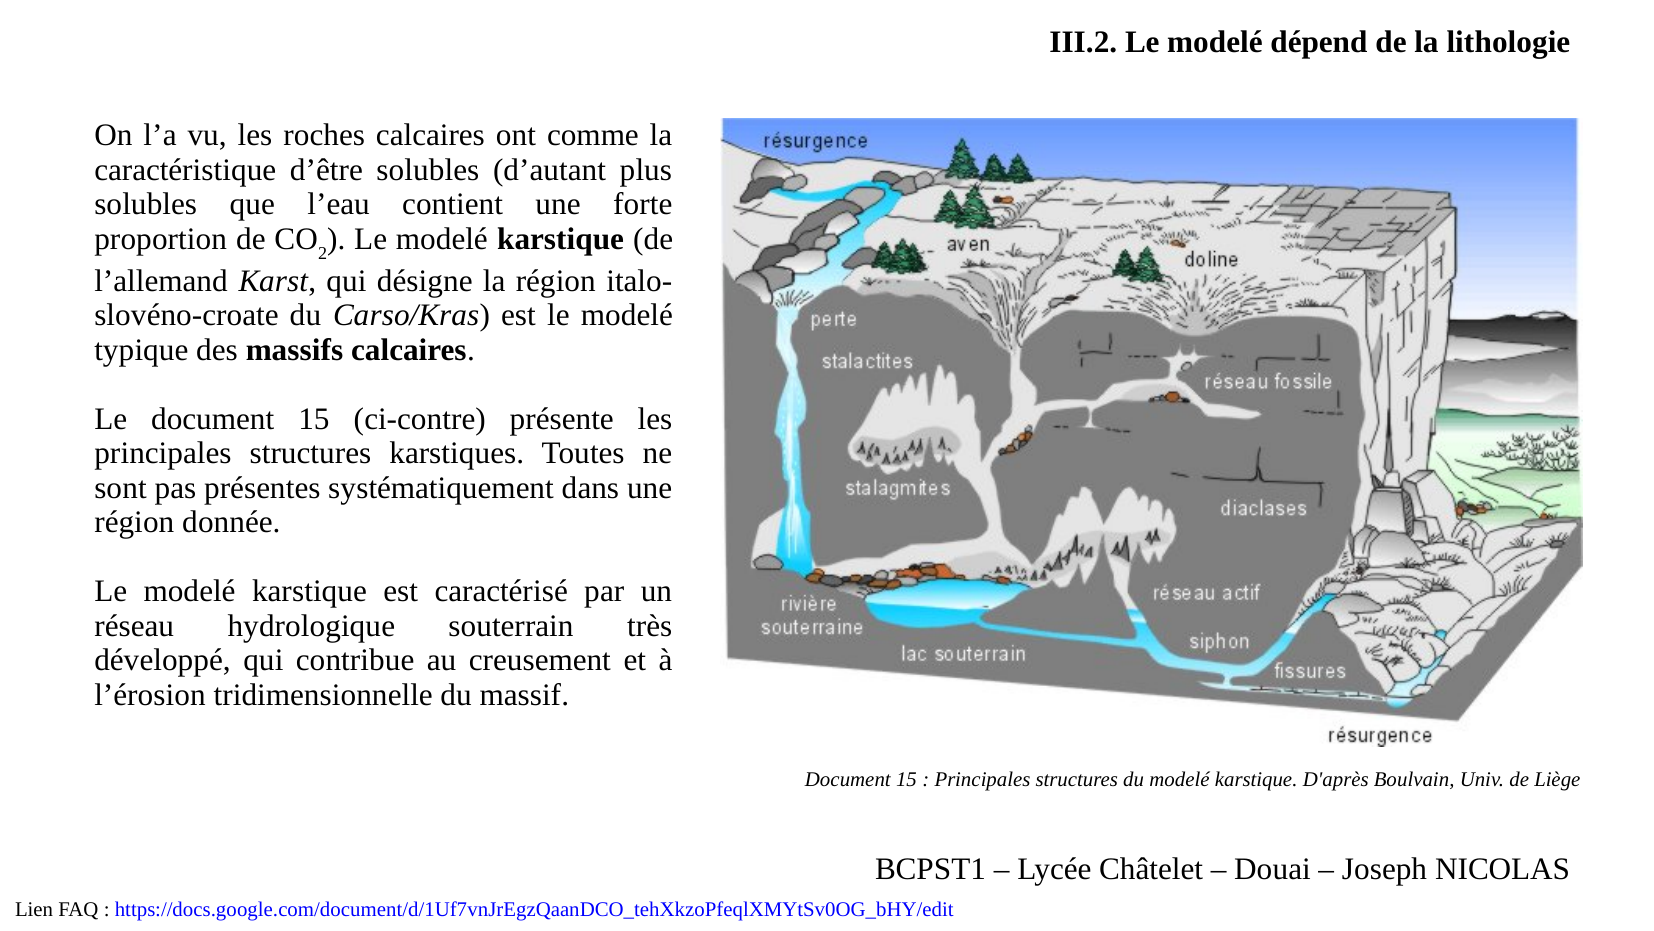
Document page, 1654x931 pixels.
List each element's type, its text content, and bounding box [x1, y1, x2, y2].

text_box III.2. Le modelé dépend de la lithologie [637, 5, 1571, 78]
text_box Lien FAQ : https://docs.google.com/document/d/1Uf7vnJrEgzQaanDCO_tehXkzoPfeqlXMYtSv0OG_bHY/edit [0, 897, 993, 931]
text_box BCPST1 – Lycée Châtelet – Douai – Joseph NICOLAS [637, 832, 1571, 905]
picture [720, 118, 1583, 747]
text_box Document 15 : Principales structures du modelé karstique. D'après Boulvain, Univ. de Liège [755, 767, 1630, 810]
text_box On l’a vu, les roches calcaires ont comme la caractéristique d’être solubles (d’autant plus solubles que l’eau contient une forte proportion de CO2). Le modelé karstique (de l’allemand Karst, qui désigne la région italo-slovéno-croate du Carso/Kras) est le modelé typique des massifs calcaires. Le document 15 (ci-contre) présente les principales structures karstiques. Toutes ne sont pas présentes systématiquement dans une région donnée. Le modelé karstique est caractérisé par un réseau hydrologique souterrain très développé, qui contribue au creusement et à l’érosion tridimensionnelle du massif. [94, 118, 674, 712]
